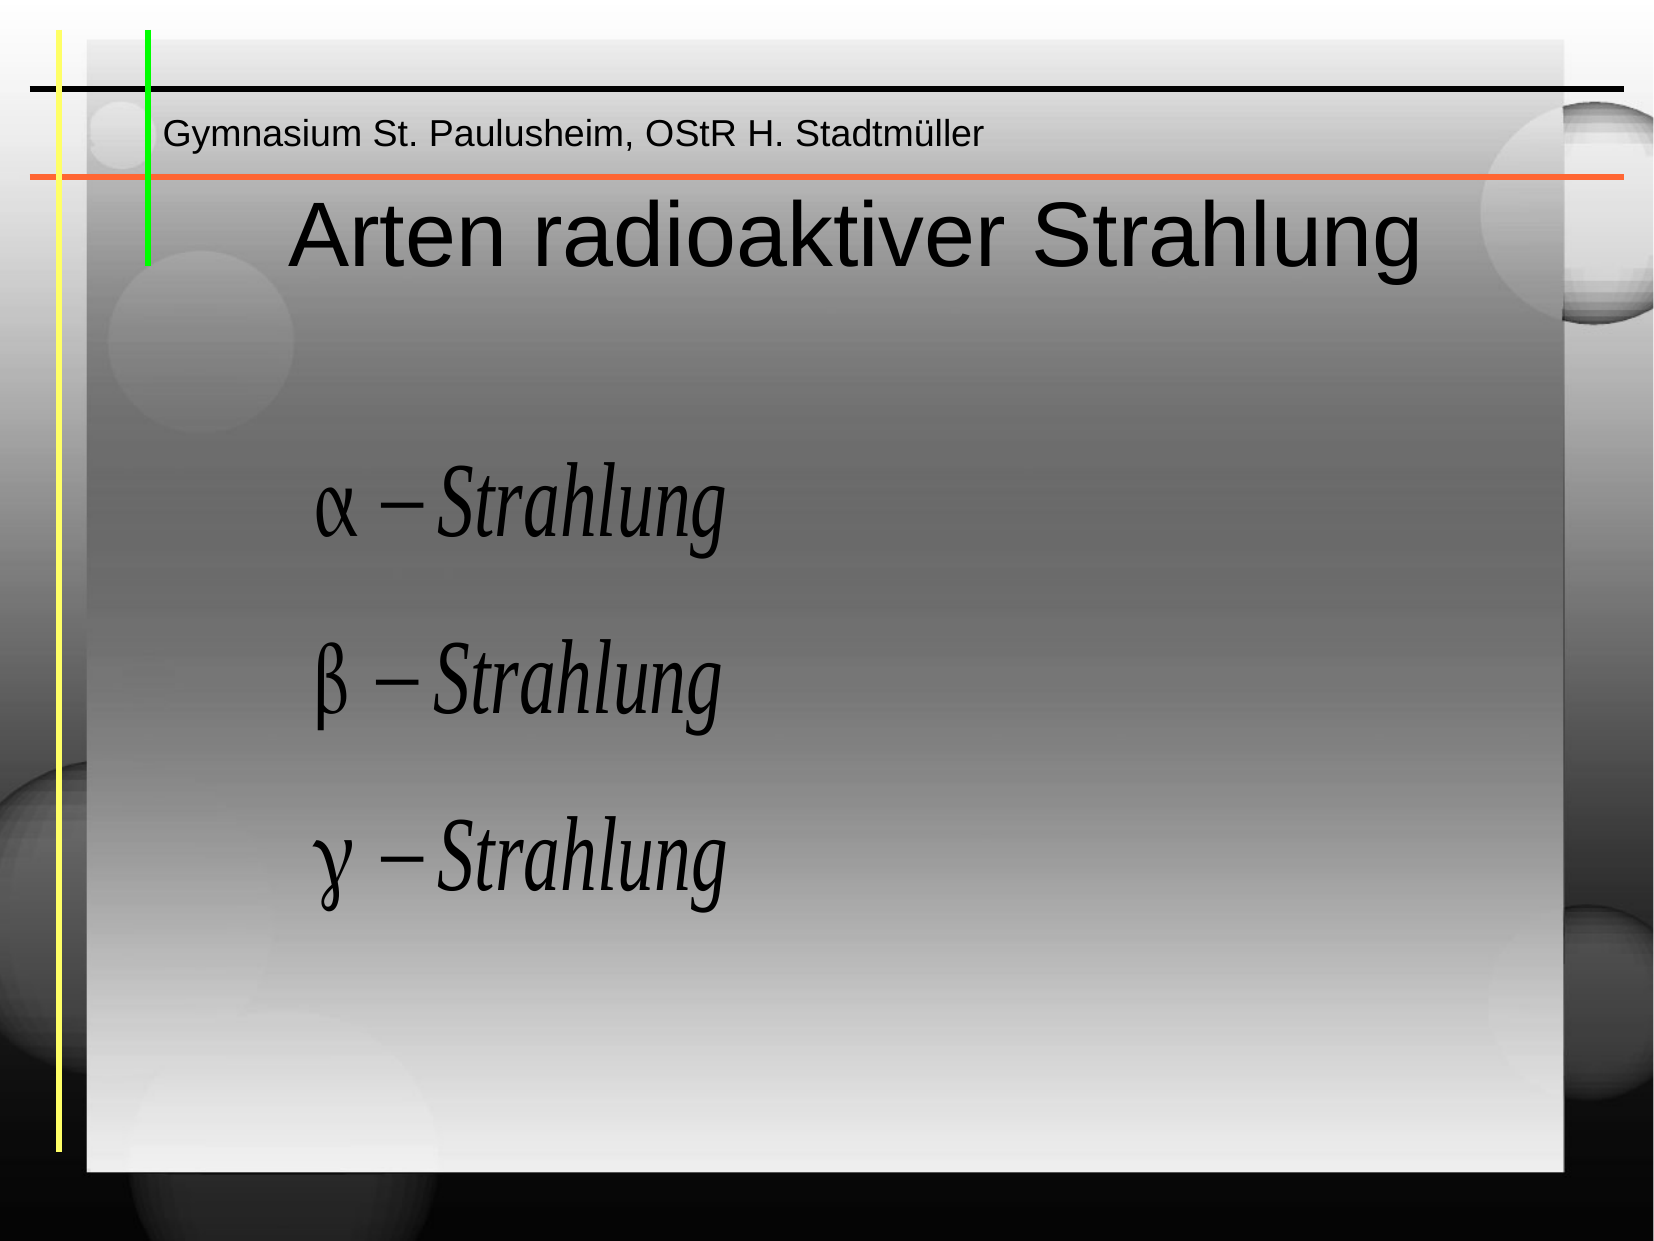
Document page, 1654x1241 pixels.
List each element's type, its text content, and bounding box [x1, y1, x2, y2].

picture [0, 0, 1654, 1241]
chart [295, 797, 739, 916]
chart [295, 442, 739, 562]
text_box Gymnasium St. Paulusheim, OStR H. Stadtmüller [151, 105, 1006, 163]
title Arten radioaktiver Strahlung [237, 147, 1477, 321]
chart [295, 620, 735, 739]
